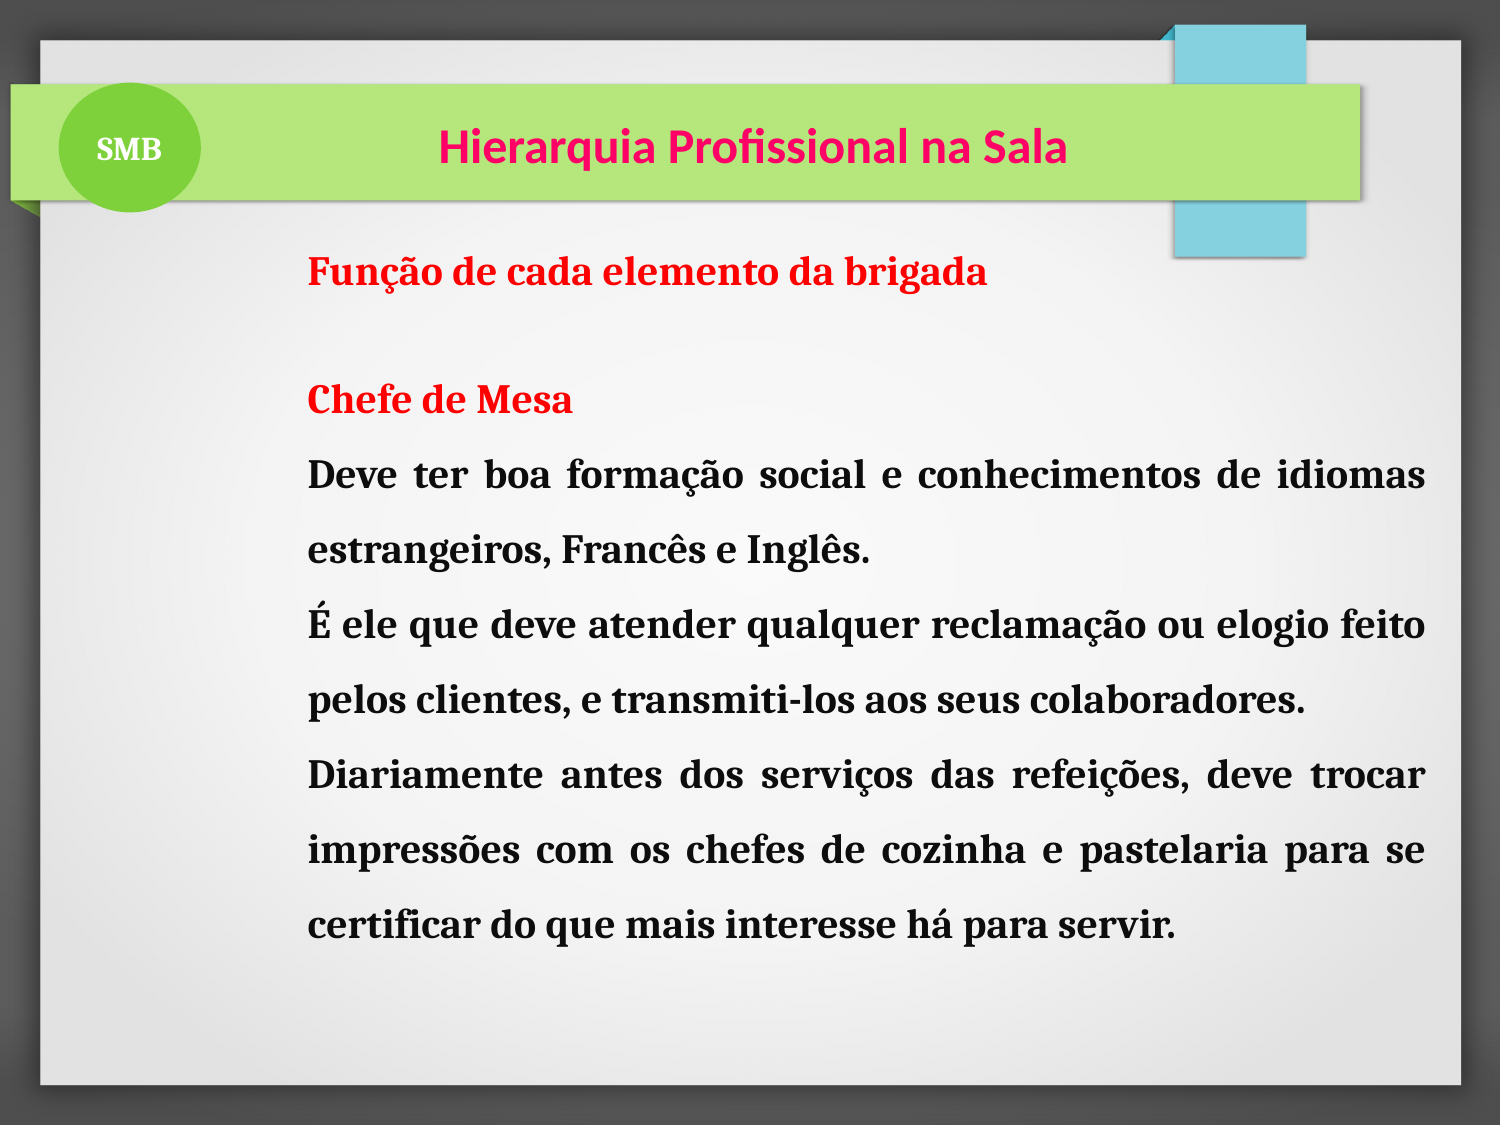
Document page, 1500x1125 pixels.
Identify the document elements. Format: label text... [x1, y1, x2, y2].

picture [0, 0, 1500, 1125]
text_box Função de cada elemento da brigada [292, 210, 1465, 301]
text_box Chefe de Mesa Deve ter boa formação social e conhecimentos de idiomas estrangeiros, Francês e Inglês. É ele que deve atender qualquer reclamação ou elogio feito pelos clientes, e transmiti-los aos seus colaboradores. Diariamente antes dos serviços das refeições, deve trocar impressões com os chefes de cozinha e pastelaria para se certificar do que mais interesse há para servir. [292, 339, 1442, 955]
text_box Hierarquia Profissional na Sala [221, 106, 1288, 182]
text_box SMB [58, 82, 201, 213]
